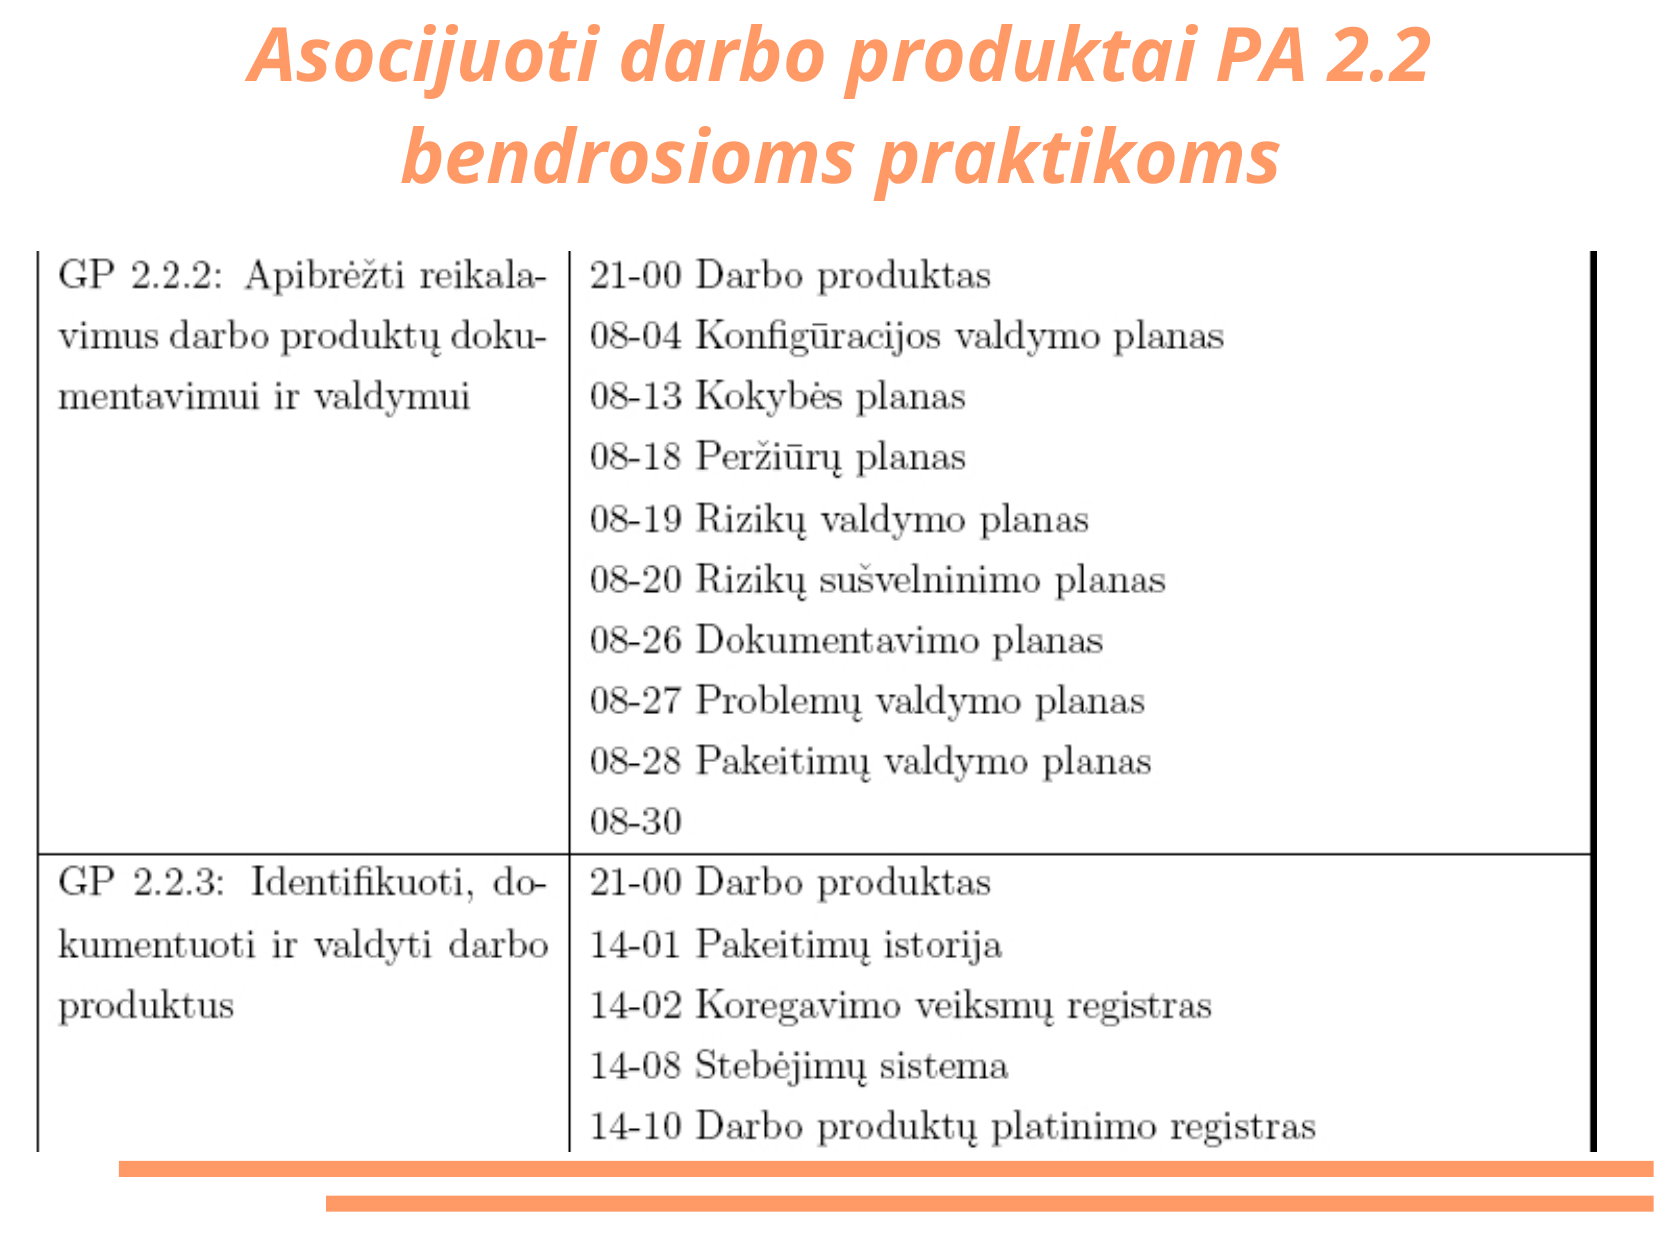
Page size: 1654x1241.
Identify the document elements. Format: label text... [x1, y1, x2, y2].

title Asocijuoti darbo produktai PA 2.2 bendrosioms praktikoms [59, 0, 1625, 208]
picture [29, 251, 1597, 1152]
